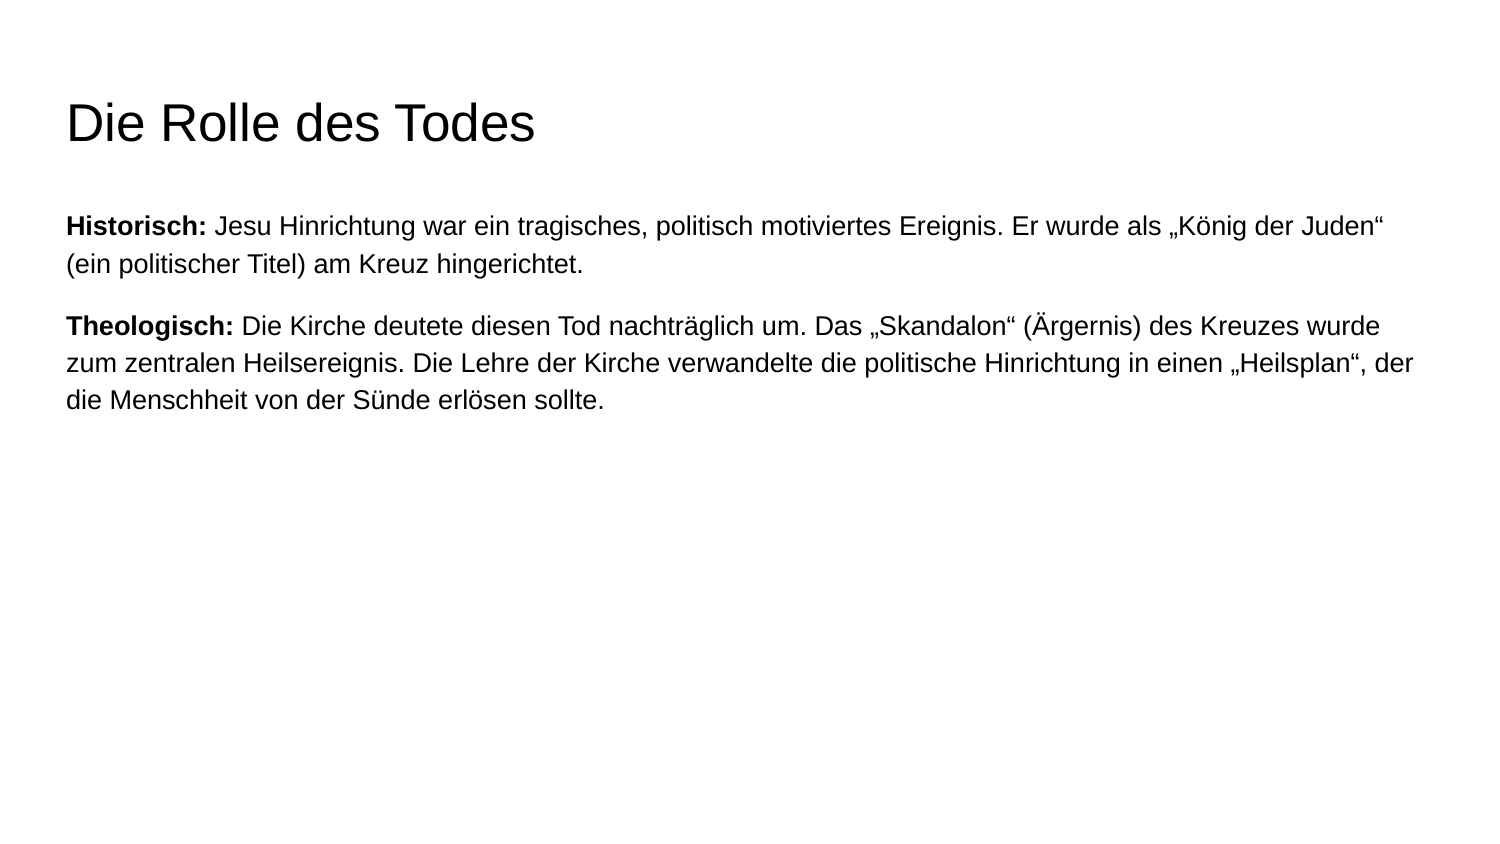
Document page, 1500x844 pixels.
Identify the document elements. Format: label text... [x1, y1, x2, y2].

list Historisch: Jesu Hinrichtung war ein tragisches, politisch motiviertes Ereignis. Er wurde als „König der Juden“ (ein politischer Titel) am Kreuz hingerichtet. Theologisch: Die Kirche deutete diesen Tod nachträglich um. Das „Skandalon“ (Ärgernis) des Kreuzes wurde zum zentralen Heilsereignis. Die Lehre der Kirche verwandelte die politische Hinrichtung in einen „Heilsplan“, der die Menschheit von der Sünde erlösen sollte. [51, 189, 1449, 750]
title Die Rolle des Todes [51, 72, 1449, 167]
